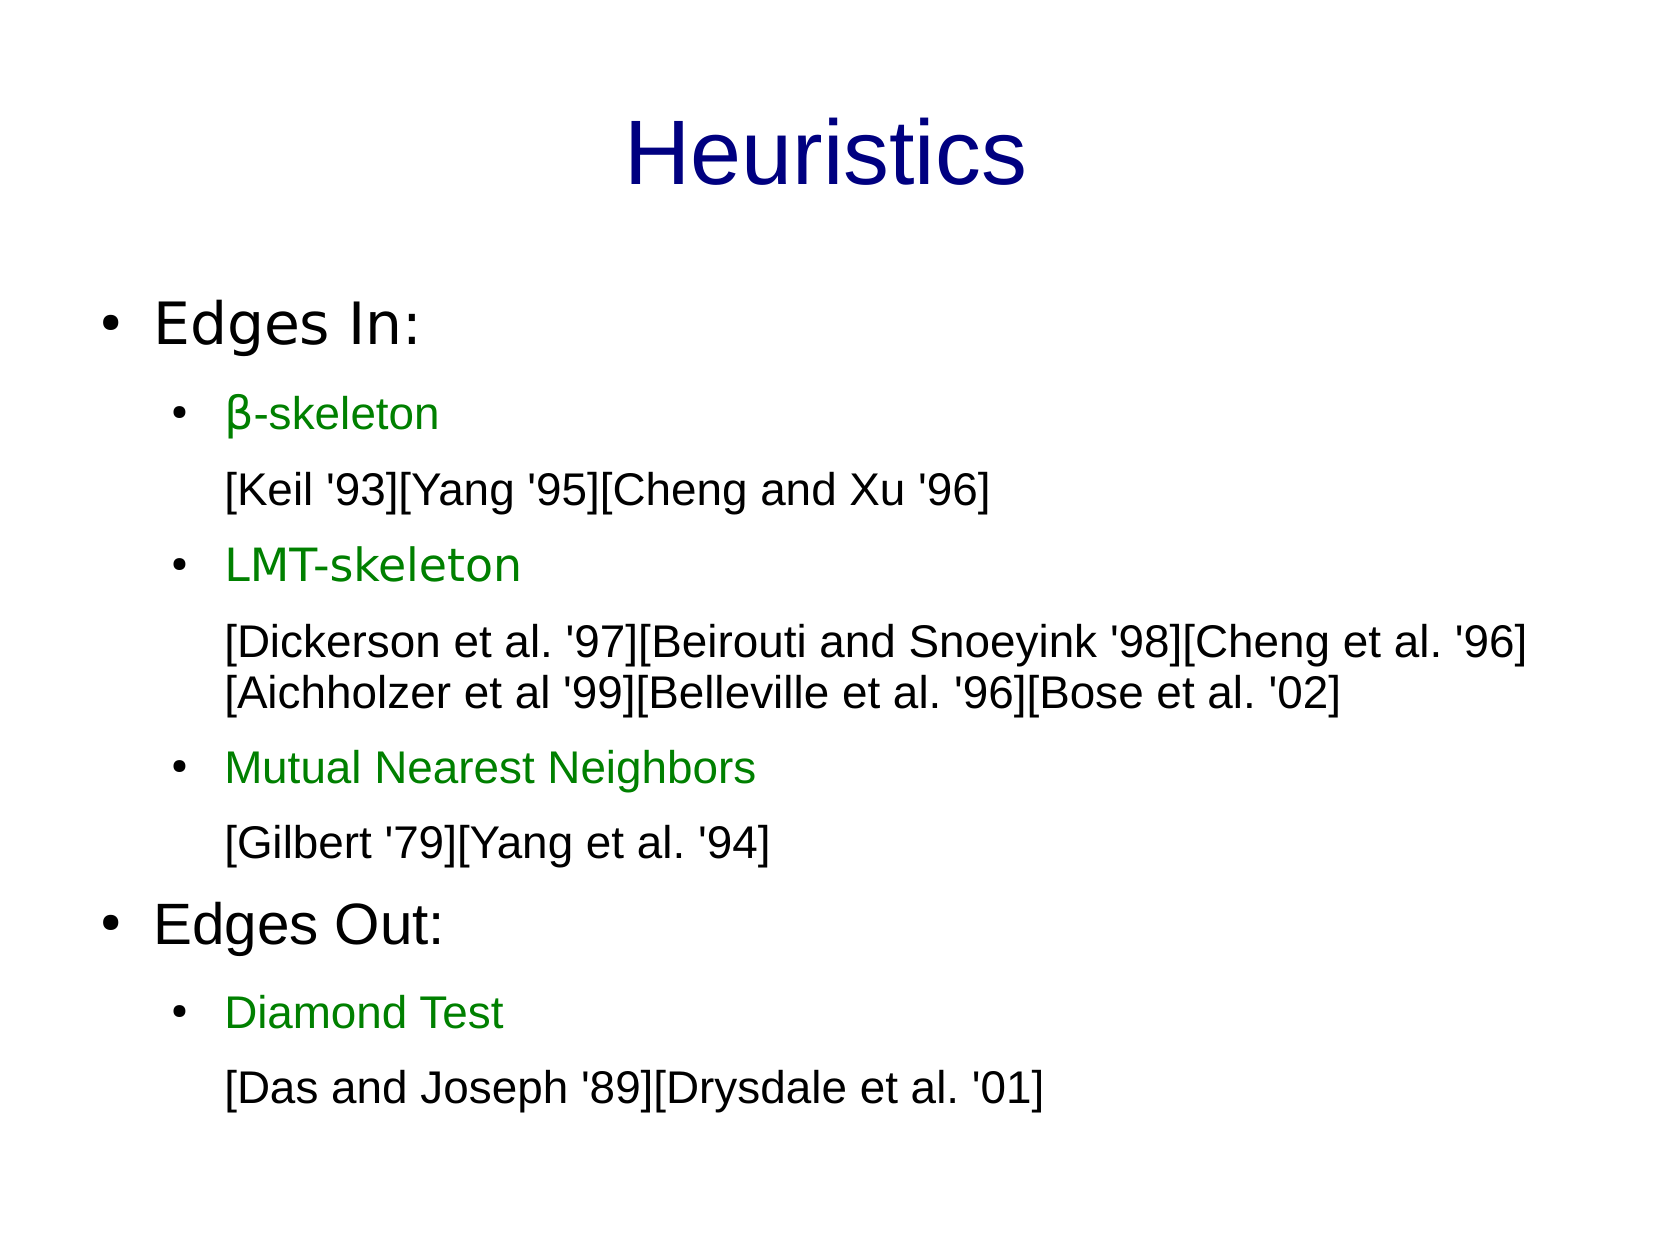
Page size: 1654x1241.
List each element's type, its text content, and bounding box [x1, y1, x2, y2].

list Edges In: β-skeleton [Keil '93][Yang '95][Cheng and Xu '96] LMT-skeleton [Dickerson et al. '97][Beirouti and Snoeyink '98][Cheng et al. '96][Aichholzer et al '99][Belleville et al. '96][Bose et al. '02] Mutual Nearest Neighbors [Gilbert '79][Yang et al. '94] Edges Out: Diamond Test [Das and Joseph '89][Drysdale et al. '01] [82, 290, 1571, 1109]
title Heuristics [82, 49, 1571, 257]
